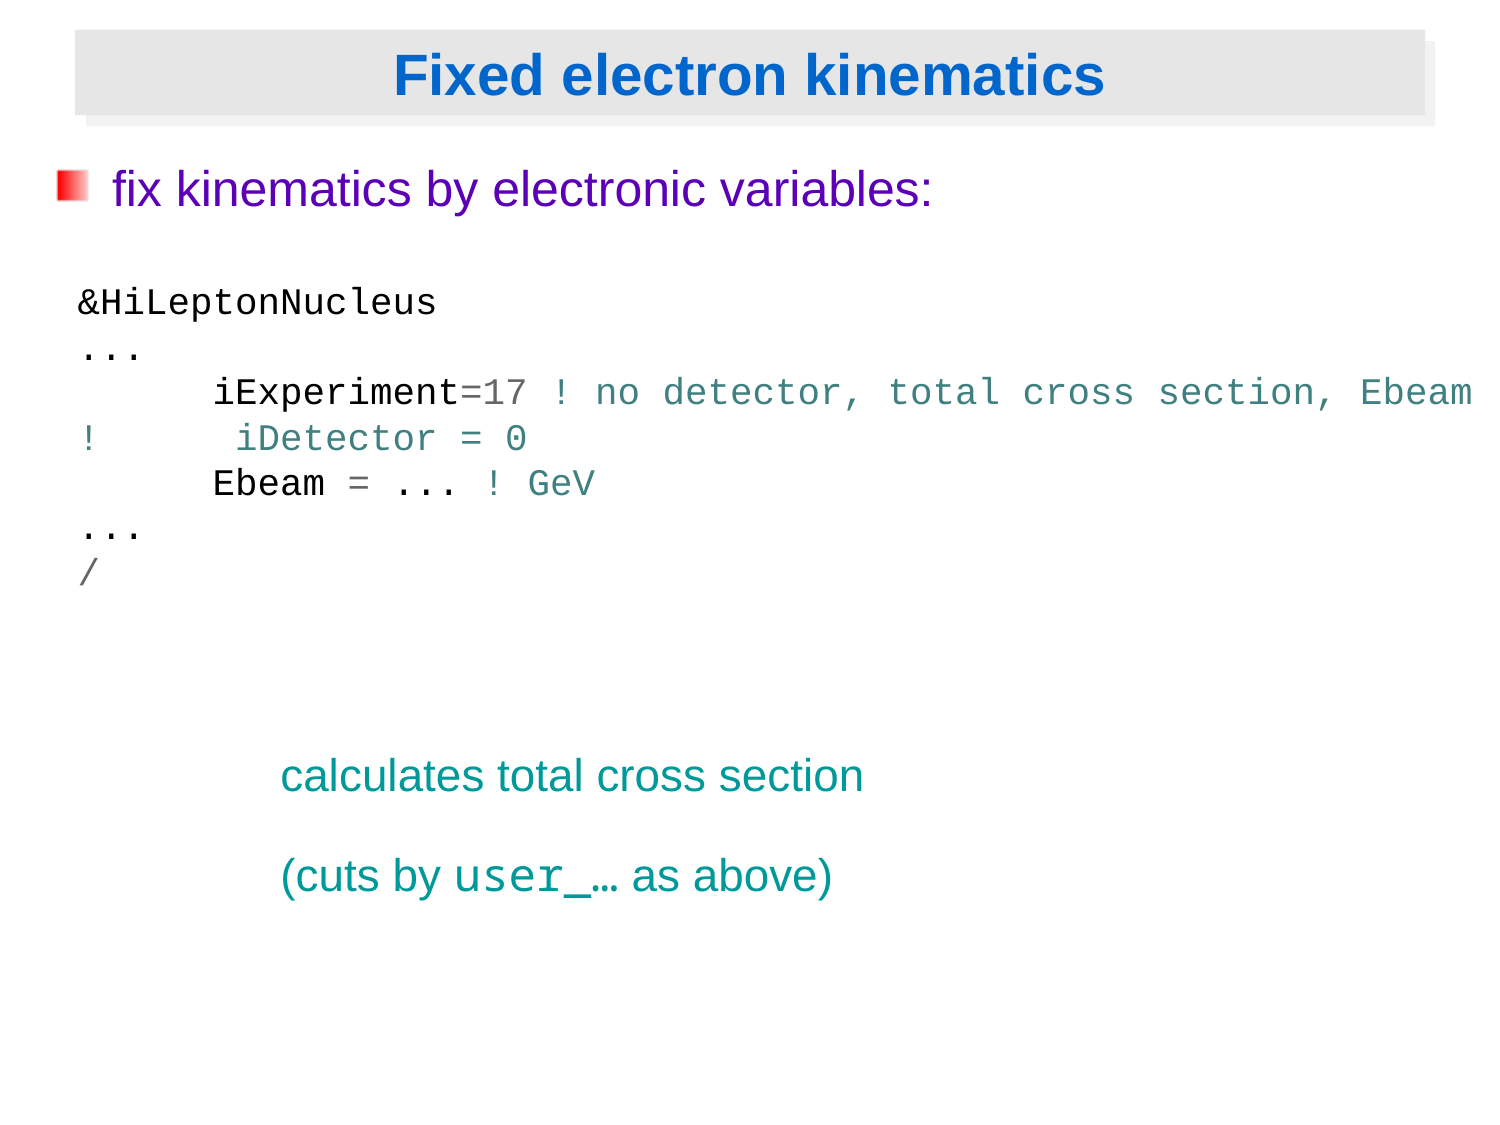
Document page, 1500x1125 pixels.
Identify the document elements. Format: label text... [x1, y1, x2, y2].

list fix kinematics by electronic variables: [41, 148, 1459, 1093]
text_box calculates total cross section (cuts by user_… as above) [265, 738, 1152, 908]
text_box &HiLeptonNucleus ... iExperiment=17 ! no detector, total cross section, Ebeam ! iDetector = 0 Ebeam = ... ! GeV ... / [62, 270, 1500, 645]
title Fixed electron kinematics [75, 29, 1426, 116]
